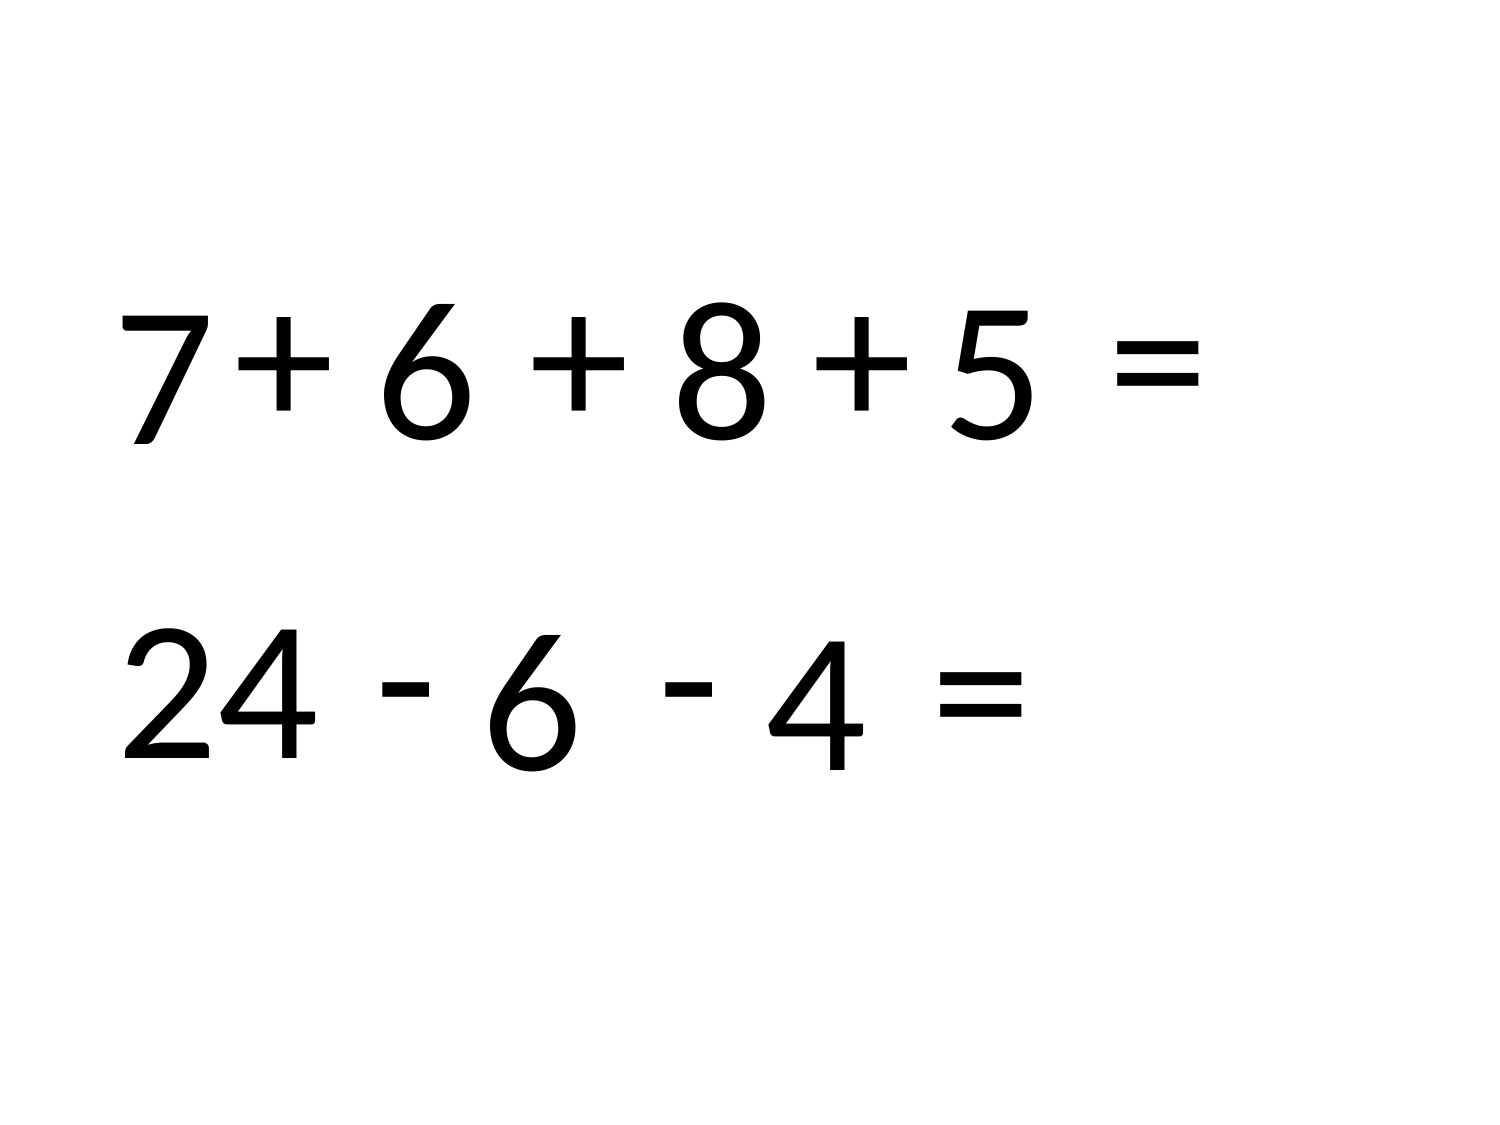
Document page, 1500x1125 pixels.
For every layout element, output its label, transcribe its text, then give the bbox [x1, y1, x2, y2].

text_box 4 [750, 562, 882, 818]
text_box + [514, 219, 644, 476]
text_box + [219, 219, 349, 476]
text_box 6 [467, 562, 599, 818]
text_box + [798, 219, 928, 476]
text_box = [916, 550, 1046, 807]
text_box 6 [360, 231, 492, 488]
text_box 5 [927, 231, 1059, 488]
text_box 8 [656, 231, 788, 488]
text_box - [360, 538, 452, 795]
text_box 7 [98, 236, 230, 492]
text_box = [1093, 219, 1223, 476]
text_box 24 [101, 550, 334, 807]
text_box - [644, 538, 736, 795]
